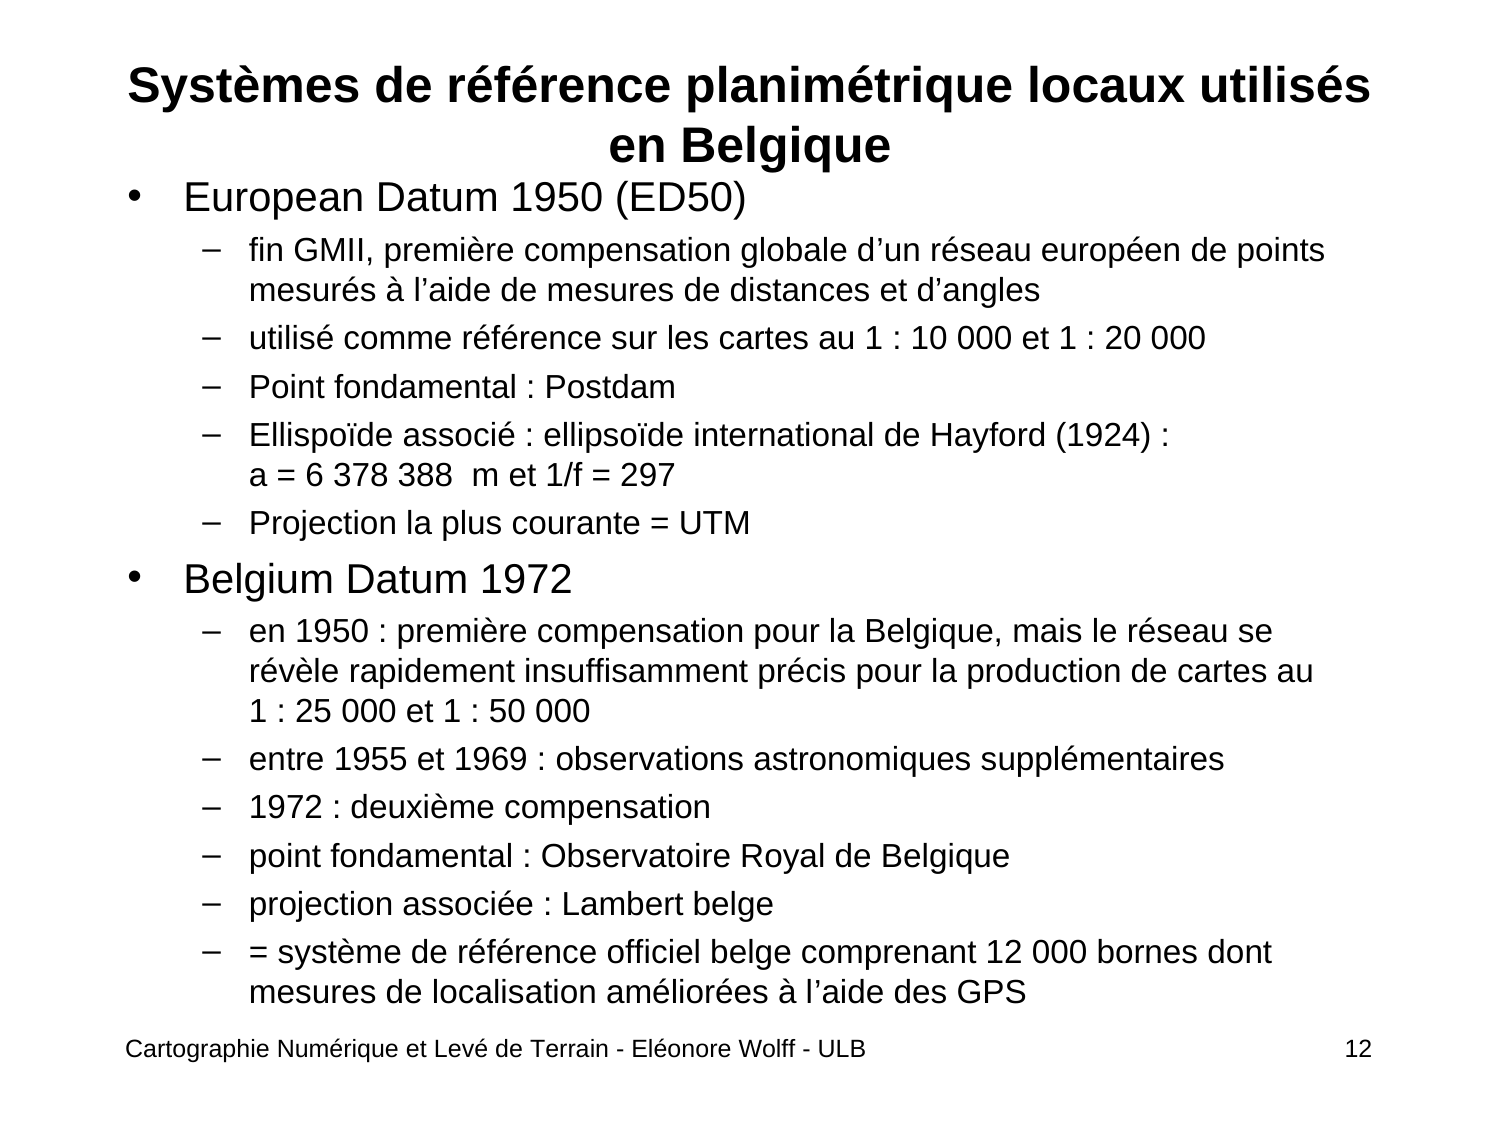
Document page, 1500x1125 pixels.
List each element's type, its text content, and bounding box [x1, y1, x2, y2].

text_box Cartographie Numérique et Levé de Terrain - Eléonore Wolff - ULB [110, 1024, 1271, 1100]
title Systèmes de référence planimétrique locaux utilisés en Belgique [112, 44, 1388, 162]
text_box <number> [1279, 1024, 1388, 1100]
list European Datum 1950 (ED50)‏ fin GMII, première compensation globale d’un réseau européen de points mesurés à l’aide de mesures de distances et d’angles utilisé comme référence sur les cartes au 1 : 10 000 et 1 : 20 000 Point fondamental : Postdam Ellispoïde associé : ellipsoïde international de Hayford (1924) : a = 6 378 388 m et 1/f = 297 Projection la plus courante = UTM Belgium Datum 1972 en 1950 : première compensation pour la Belgique, mais le réseau se révèle rapidement insuffisamment précis pour la production de cartes au 1 : 25 000 et 1 : 50 000 entre 1955 et 1969 : observations astronomiques supplémentaires 1972 : deuxième compensation point fondamental : Observatoire Royal de Belgique projection associée : Lambert belge = système de référence officiel belge comprenant 12 000 bornes dont mesures de localisation améliorées à l’aide des GPS [112, 162, 1388, 1019]
